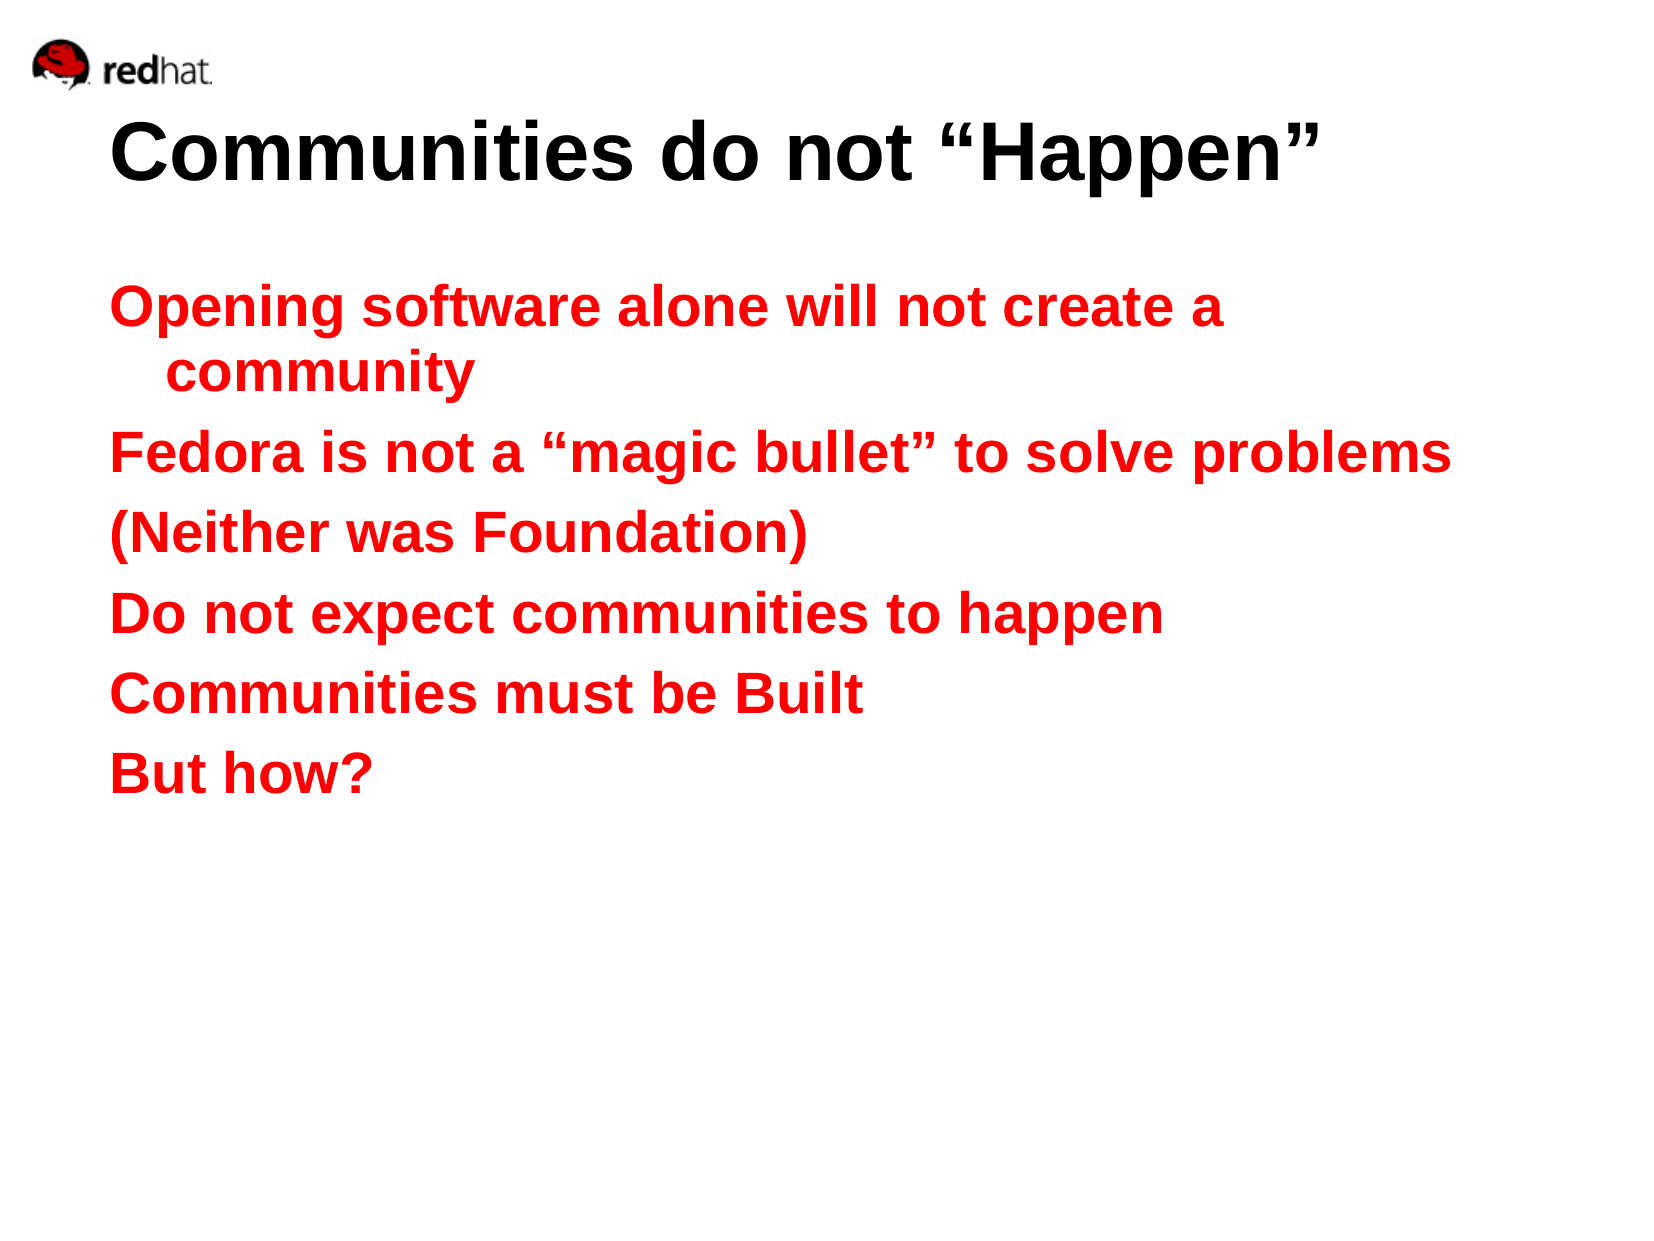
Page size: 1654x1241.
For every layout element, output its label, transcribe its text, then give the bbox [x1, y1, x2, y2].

picture [31, 37, 212, 98]
list Opening software alone will not create a community Fedora is not a “magic bullet” to solve problems (Neither was Foundation) Do not expect communities to happen Communities must be Built But how? [109, 274, 1515, 1142]
title Communities do not “Happen” [109, 88, 1515, 215]
